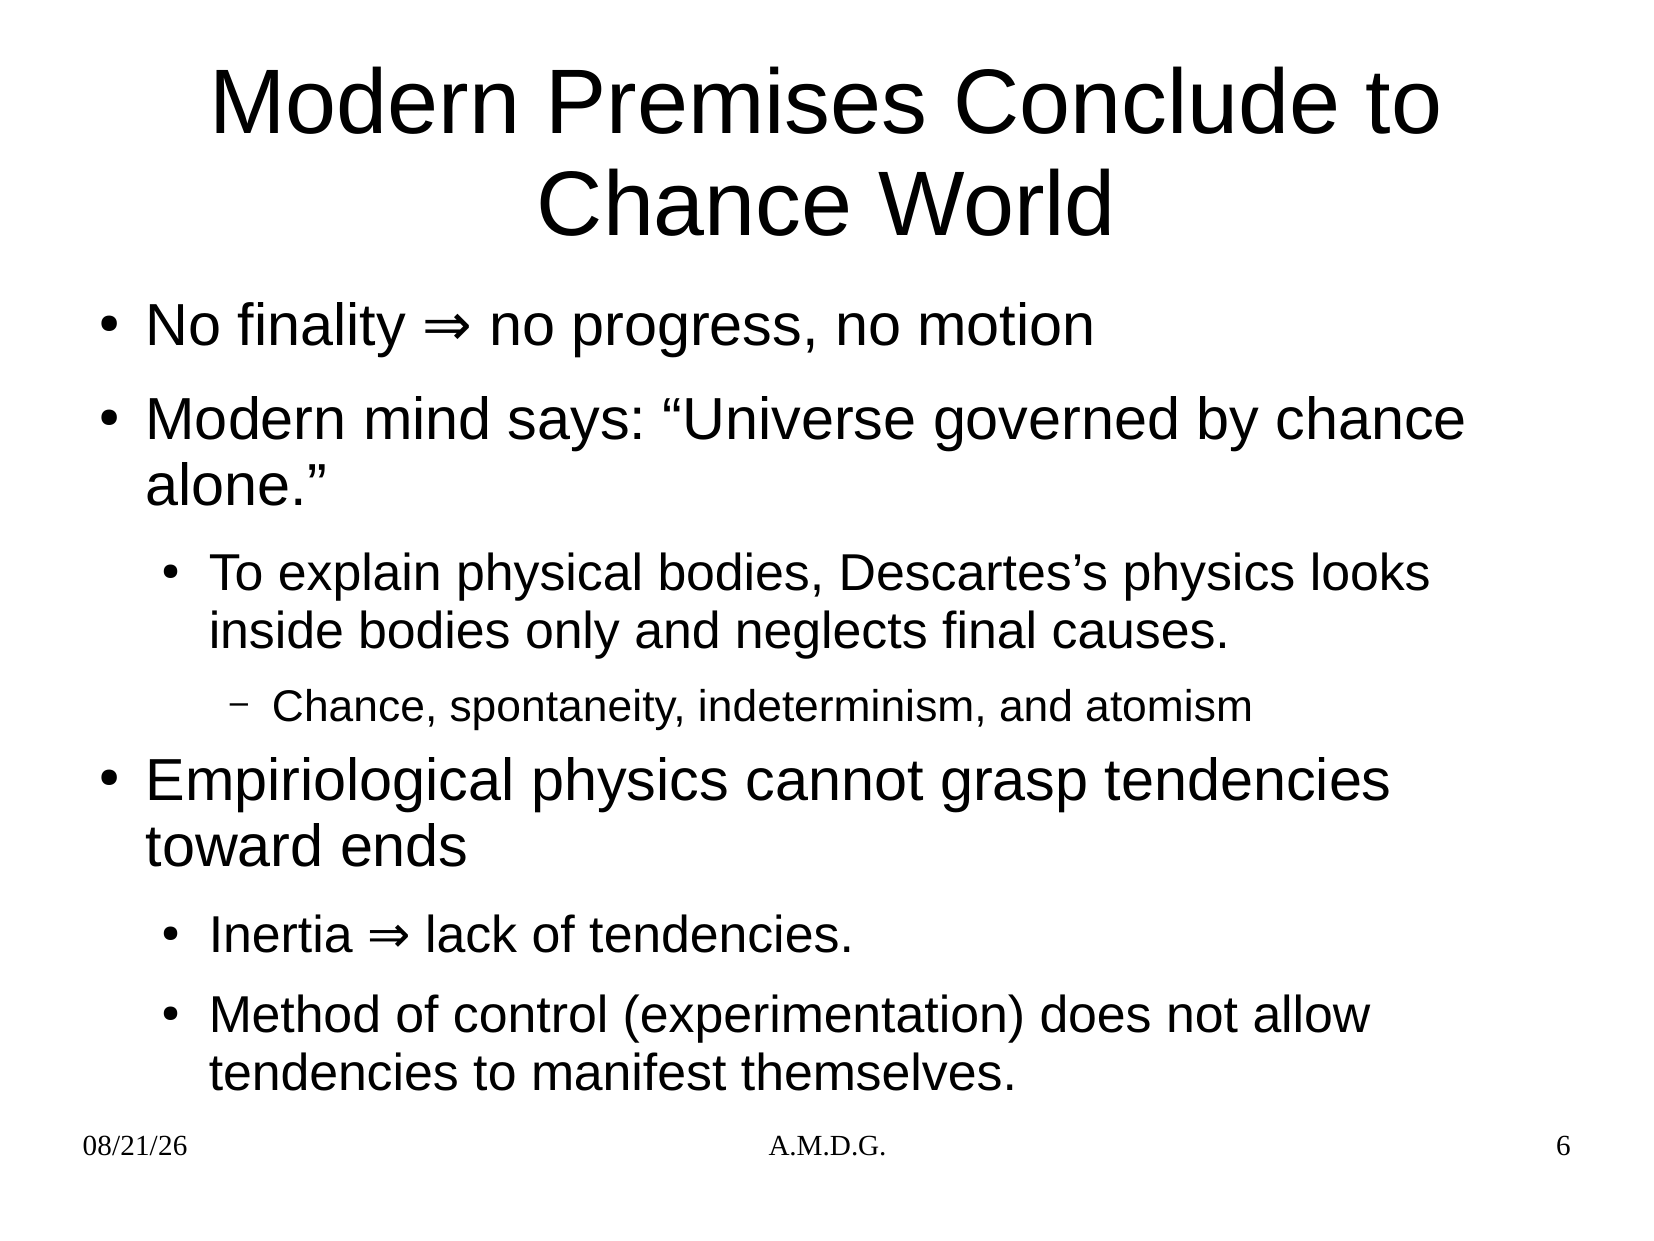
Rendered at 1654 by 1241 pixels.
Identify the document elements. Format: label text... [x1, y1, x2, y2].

list No finality ⇒ no progress, no motion Modern mind says: “Universe governed by chance alone.” To explain physical bodies, Descartes’s physics looks inside bodies only and neglects final causes. Chance, spontaneity, indeterminism, and atomism Empiriological physics cannot grasp tendencies toward ends Inertia ⇒ lack of tendencies. Method of control (experimentation) does not allow tendencies to manifest themselves. [82, 290, 1571, 1109]
title Modern Premises Conclude to Chance World [82, 49, 1571, 257]
